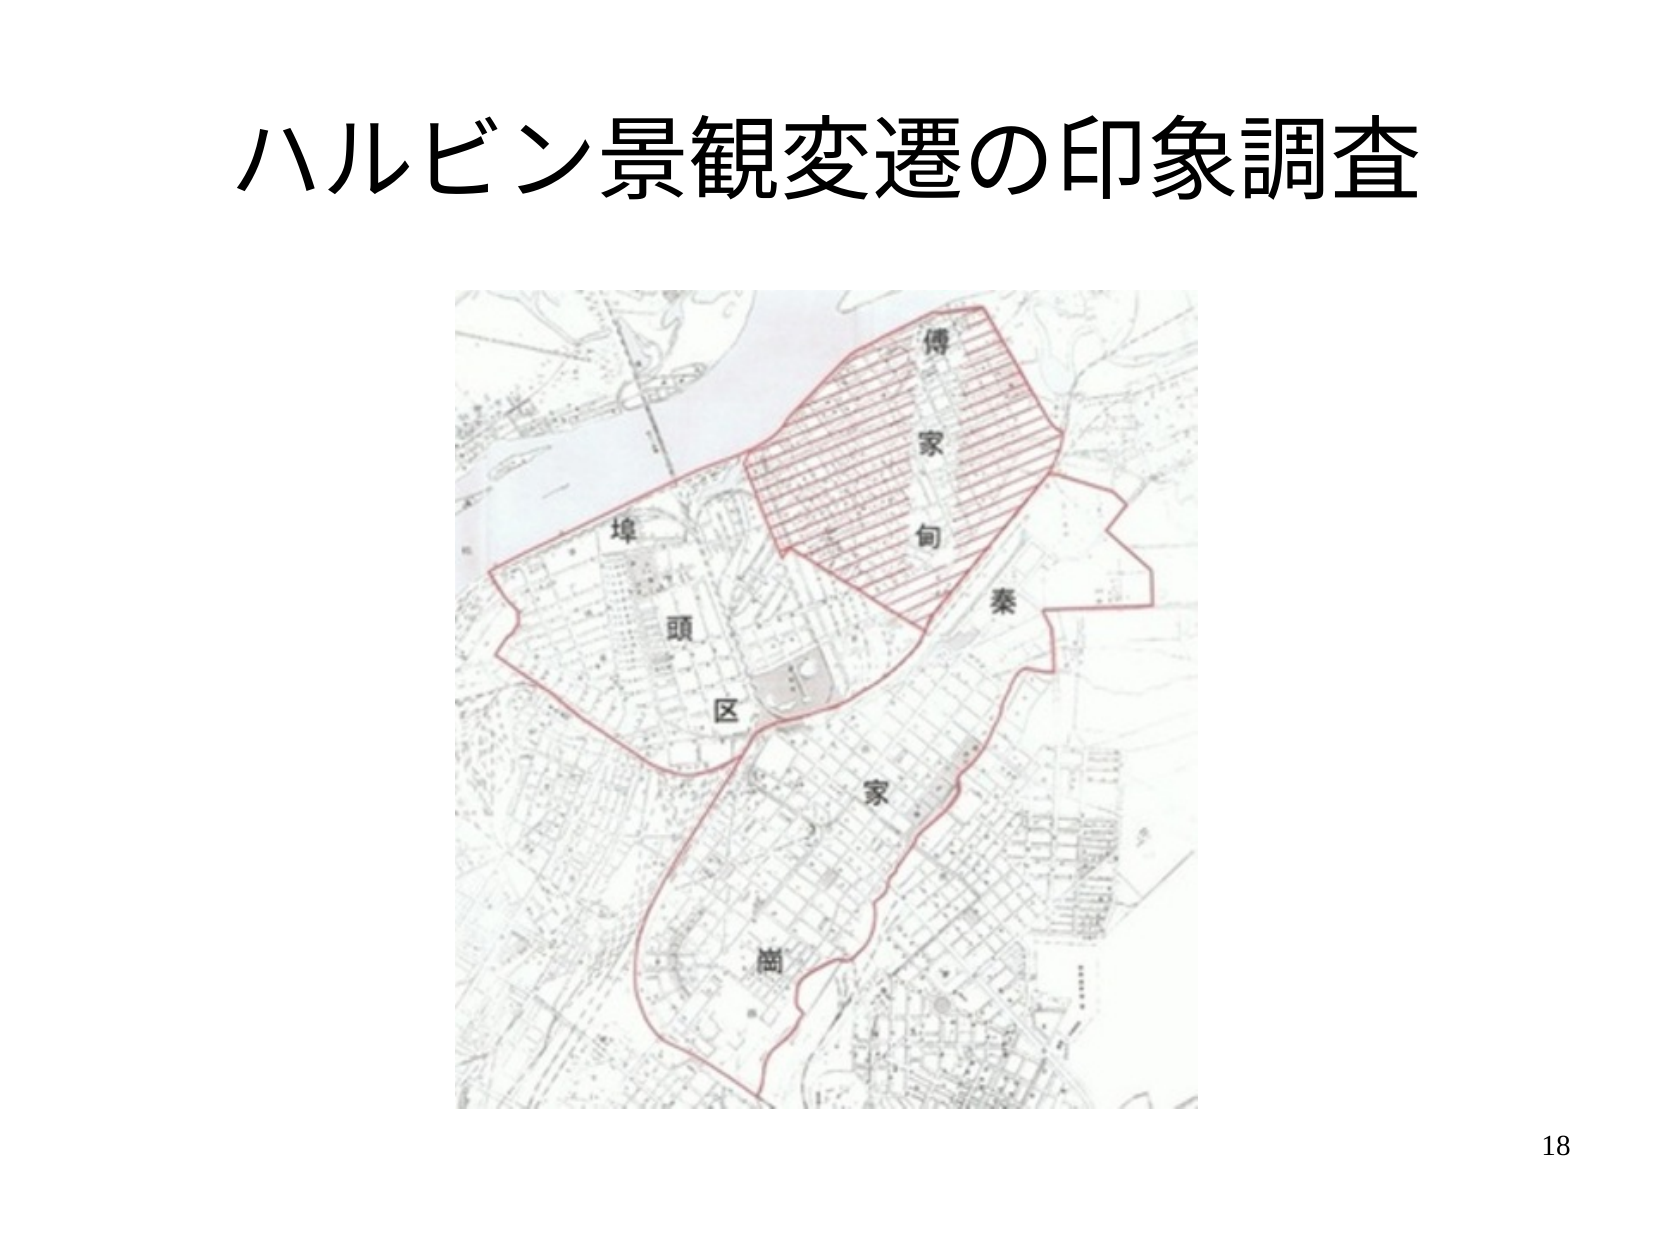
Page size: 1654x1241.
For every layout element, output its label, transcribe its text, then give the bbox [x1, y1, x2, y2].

picture [455, 290, 1198, 1109]
title ハルビン景観変遷の印象調査 [82, 49, 1571, 257]
